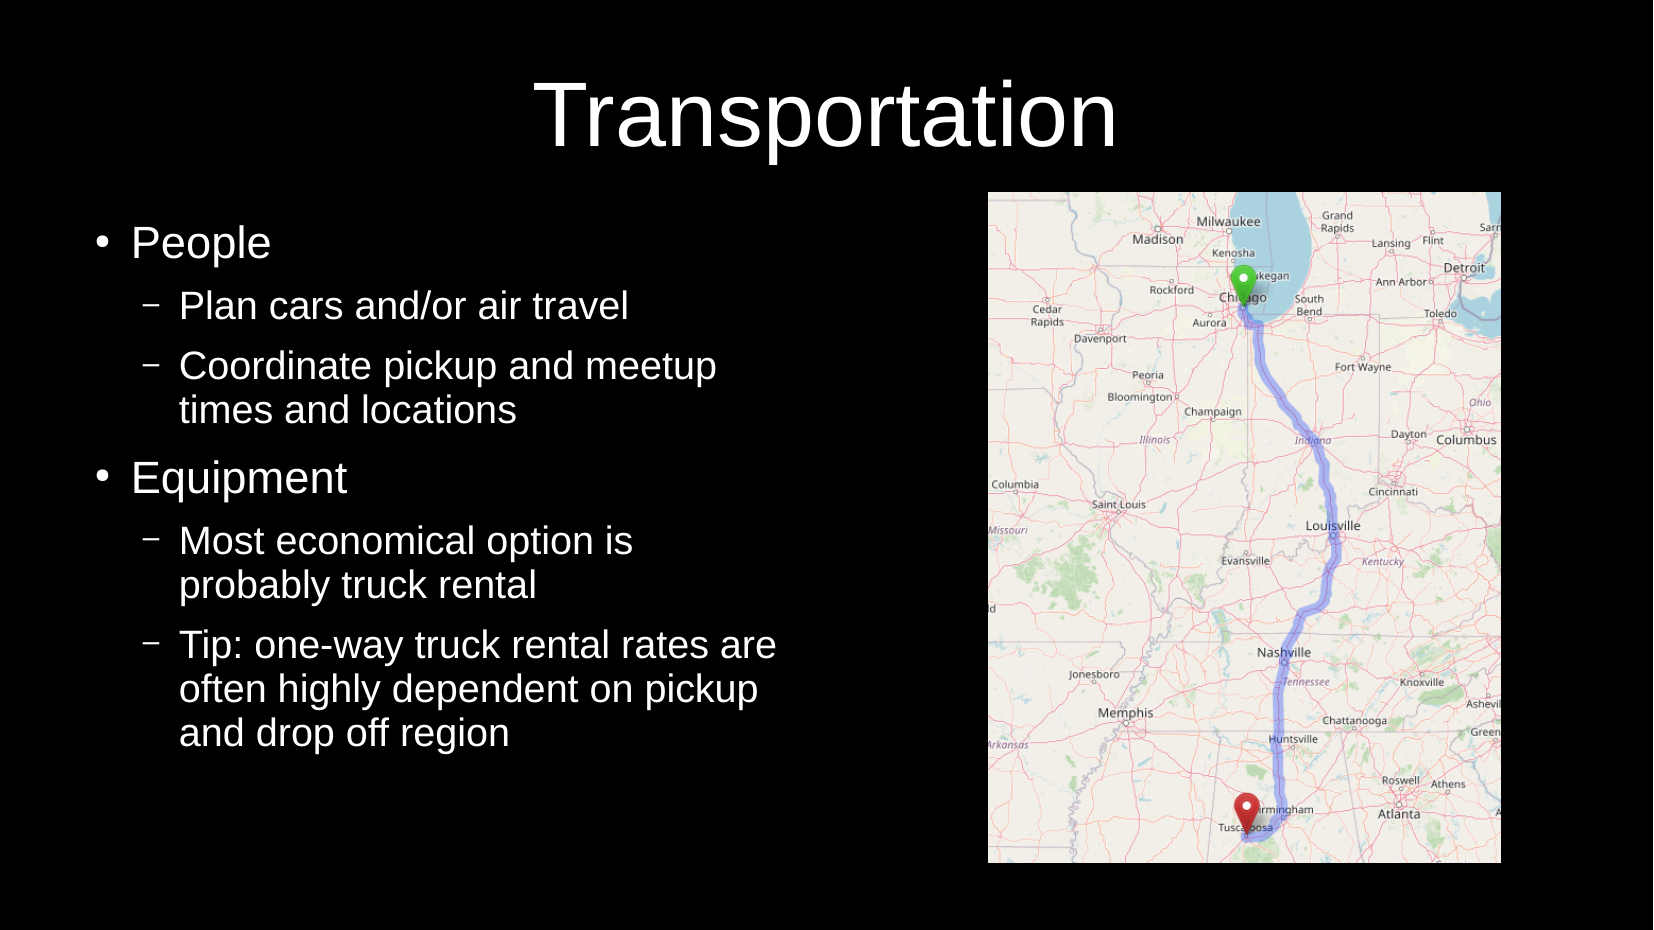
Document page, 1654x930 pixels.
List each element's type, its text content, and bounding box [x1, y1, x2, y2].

title Transportation [82, 37, 1571, 193]
picture [988, 192, 1501, 863]
list People Plan cars and/or air travel Coordinate pickup and meetup times and locations Equipment Most economical option is probably truck rental Tip: one-way truck rental rates are often highly dependent on pickup and drop off region [82, 217, 788, 757]
